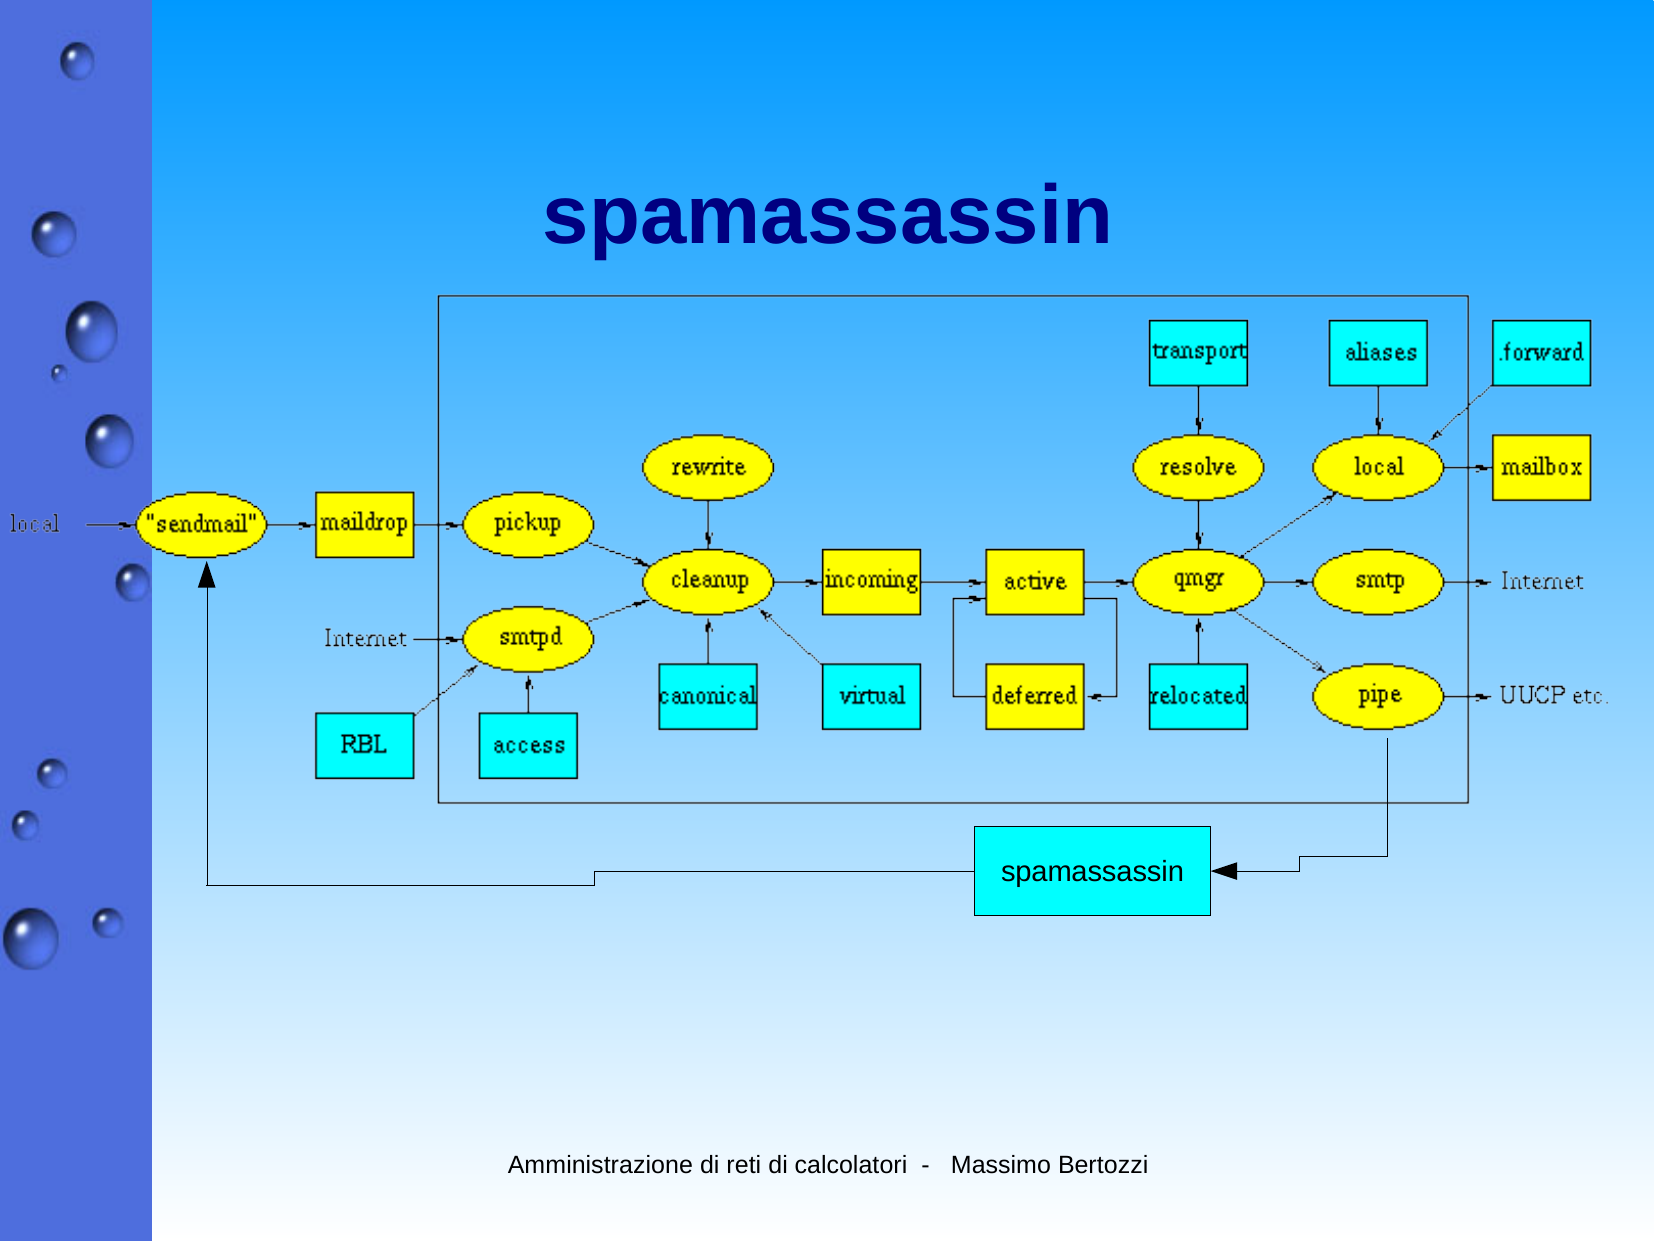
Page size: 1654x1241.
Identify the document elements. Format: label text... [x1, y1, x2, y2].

text_box spamassassin [974, 826, 1211, 916]
picture [0, 0, 1625, 1241]
title spamassassin [121, 118, 1536, 277]
